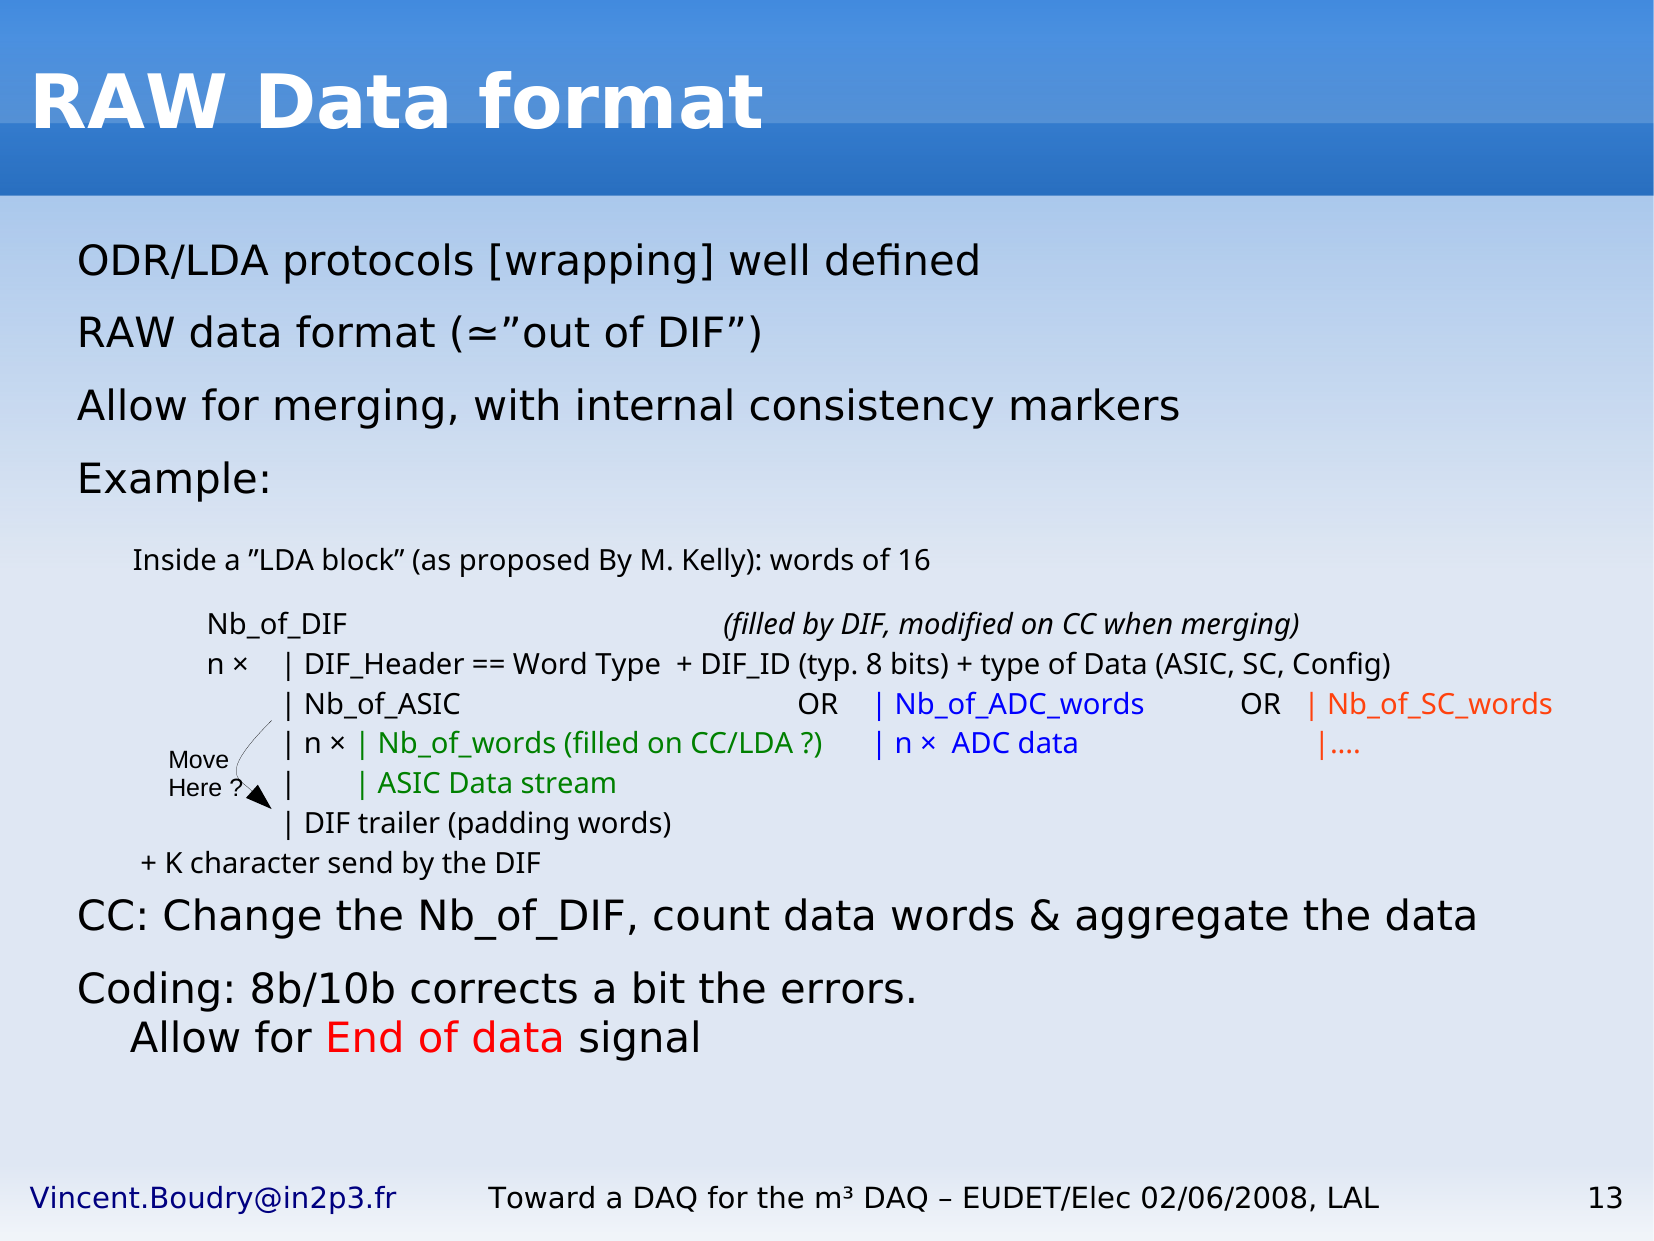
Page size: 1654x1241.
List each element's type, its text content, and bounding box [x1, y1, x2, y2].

text_box Move Here ? [153, 738, 257, 810]
picture [0, 0, 1654, 1241]
title RAW Data format [29, 0, 1654, 207]
text_box Inside a ”LDA block” (as proposed By M. Kelly): words of 16 Nb_of_DIF (filled by DIF, modified on CC when merging) n × | DIF_Header == Word Type + DIF_ID (typ. 8 bits) + type of Data (ASIC, SC, Config) | Nb_of_ASIC OR | Nb_of_ADC_words OR | Nb_of_SC_words | n × | Nb_of_words (filled on CC/LDA ?) | n × ADC data |.... | | ASIC Data stream | DIF trailer (padding words) + K character send by the DIF [118, 531, 1616, 886]
list ODR/LDA protocols [wrapping] well defined RAW data format (≃”out of DIF”) Allow for merging, with internal consistency markers Example: CC: Change the Nb_of_DIF, count data words & aggregate the data Coding: 8b/10b corrects a bit the errors. Allow for End of data signal [59, 236, 1595, 1152]
